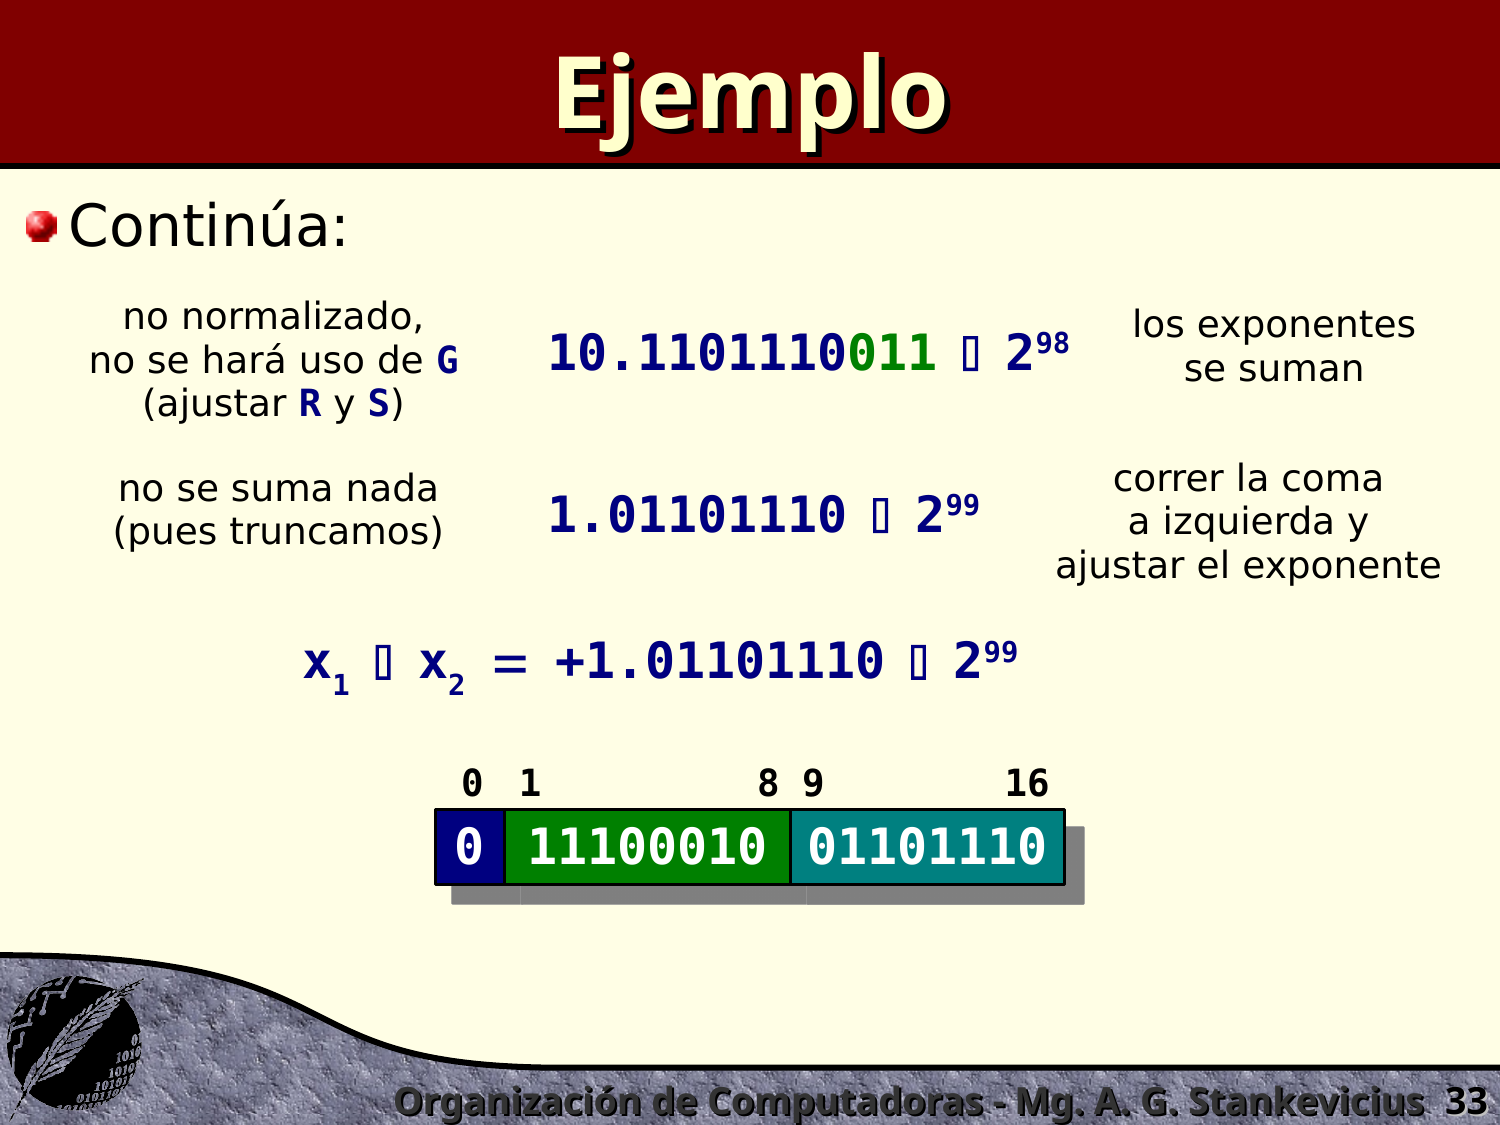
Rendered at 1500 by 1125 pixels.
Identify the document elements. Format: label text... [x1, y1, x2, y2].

list Continúa: [11, 192, 1486, 935]
picture [0, 959, 1500, 1125]
text_box 11100010 [504, 823, 790, 885]
text_box 01101110 [790, 823, 1065, 885]
text_box 0 1 8 9 16 [446, 754, 1065, 823]
text_box 10.1101110011  298 1.01101110  299 x1  x2 = +1.01101110  299 [197, 316, 1108, 724]
text_box los exponentes se suman [1117, 295, 1432, 399]
picture [448, 1100, 455, 1110]
picture [802, 1100, 806, 1110]
text_box no se suma nada (pues truncamos) [97, 458, 460, 562]
title Ejemplo [15, 5, 1485, 160]
text_box no normalizado, no se hará uso de G (ajustar R y S) [73, 287, 474, 435]
picture [1058, 1100, 1065, 1110]
text_box 0 [435, 809, 504, 885]
text_box correr la coma a izquierda y ajustar el exponente [1040, 449, 1458, 597]
